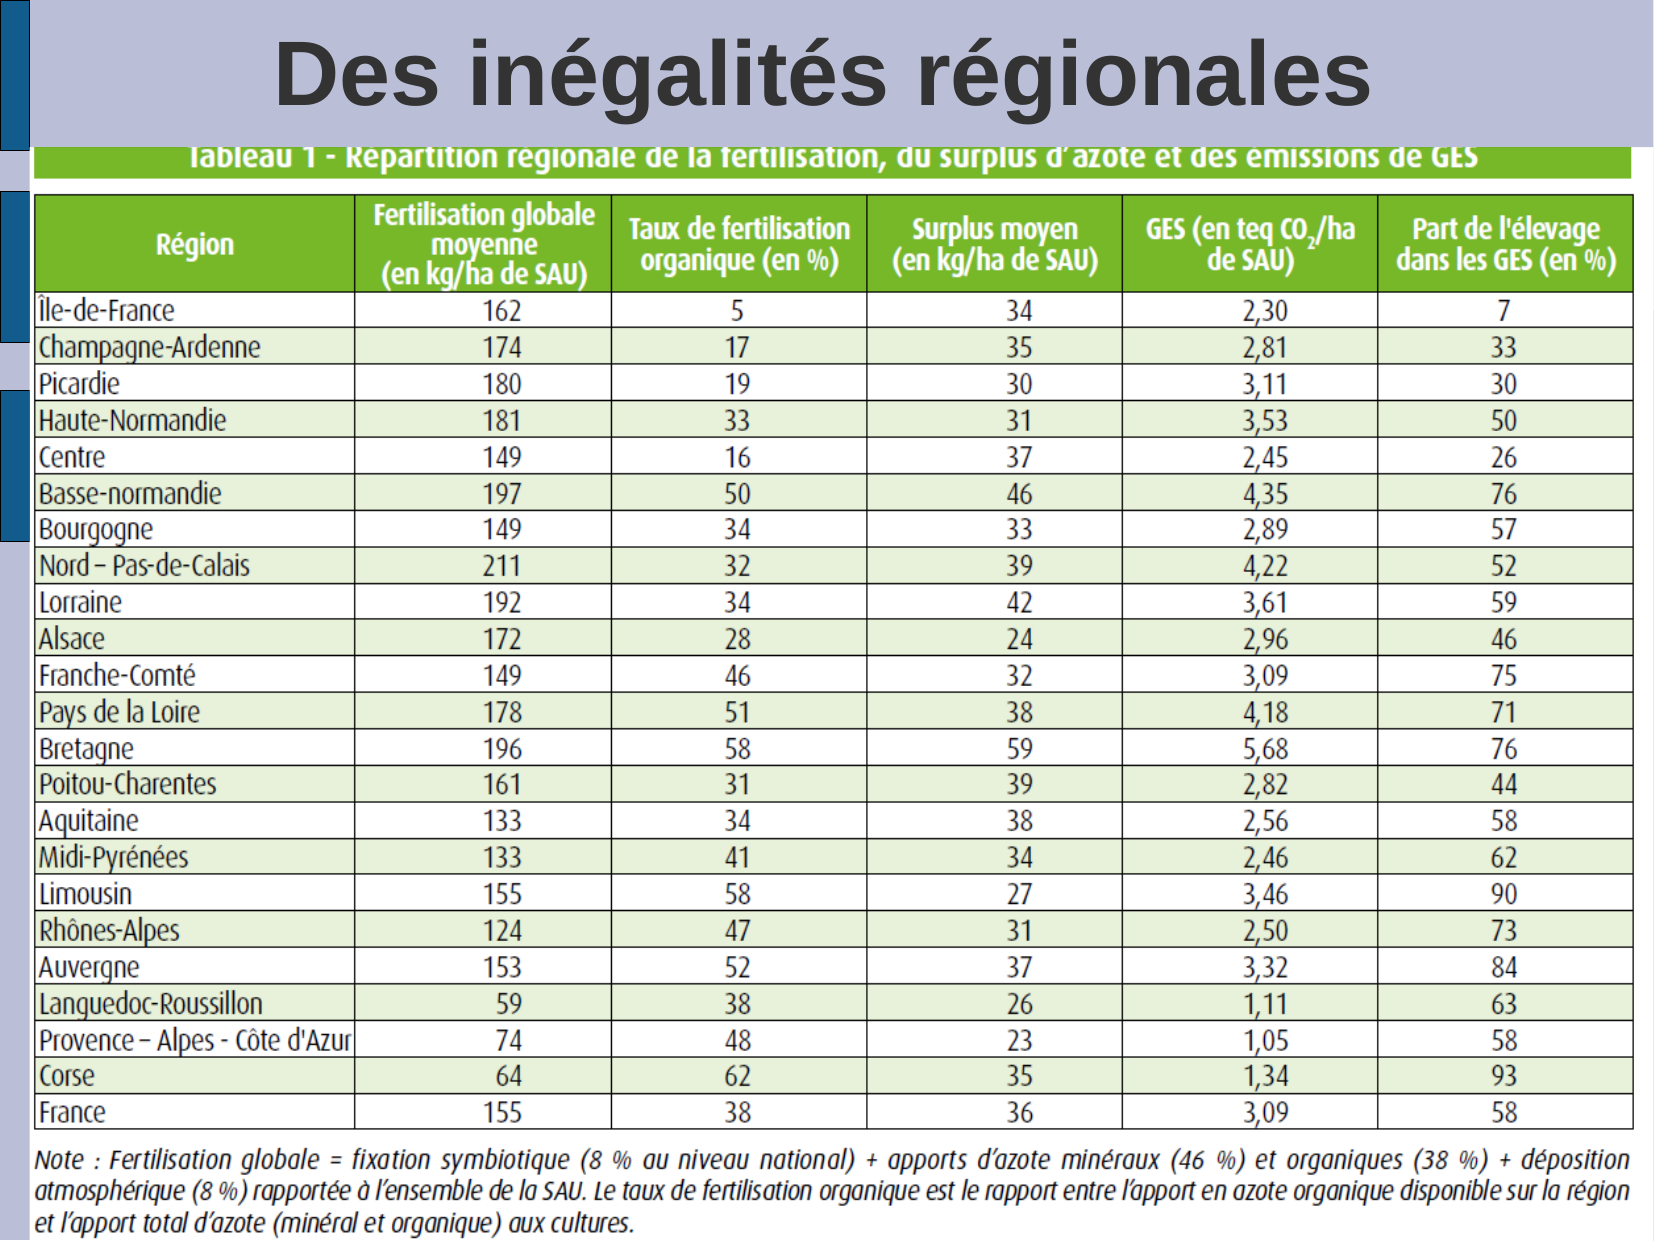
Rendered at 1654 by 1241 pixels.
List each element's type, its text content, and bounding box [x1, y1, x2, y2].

title Des inégalités régionales [118, 0, 1531, 147]
picture [29, 147, 1654, 1241]
